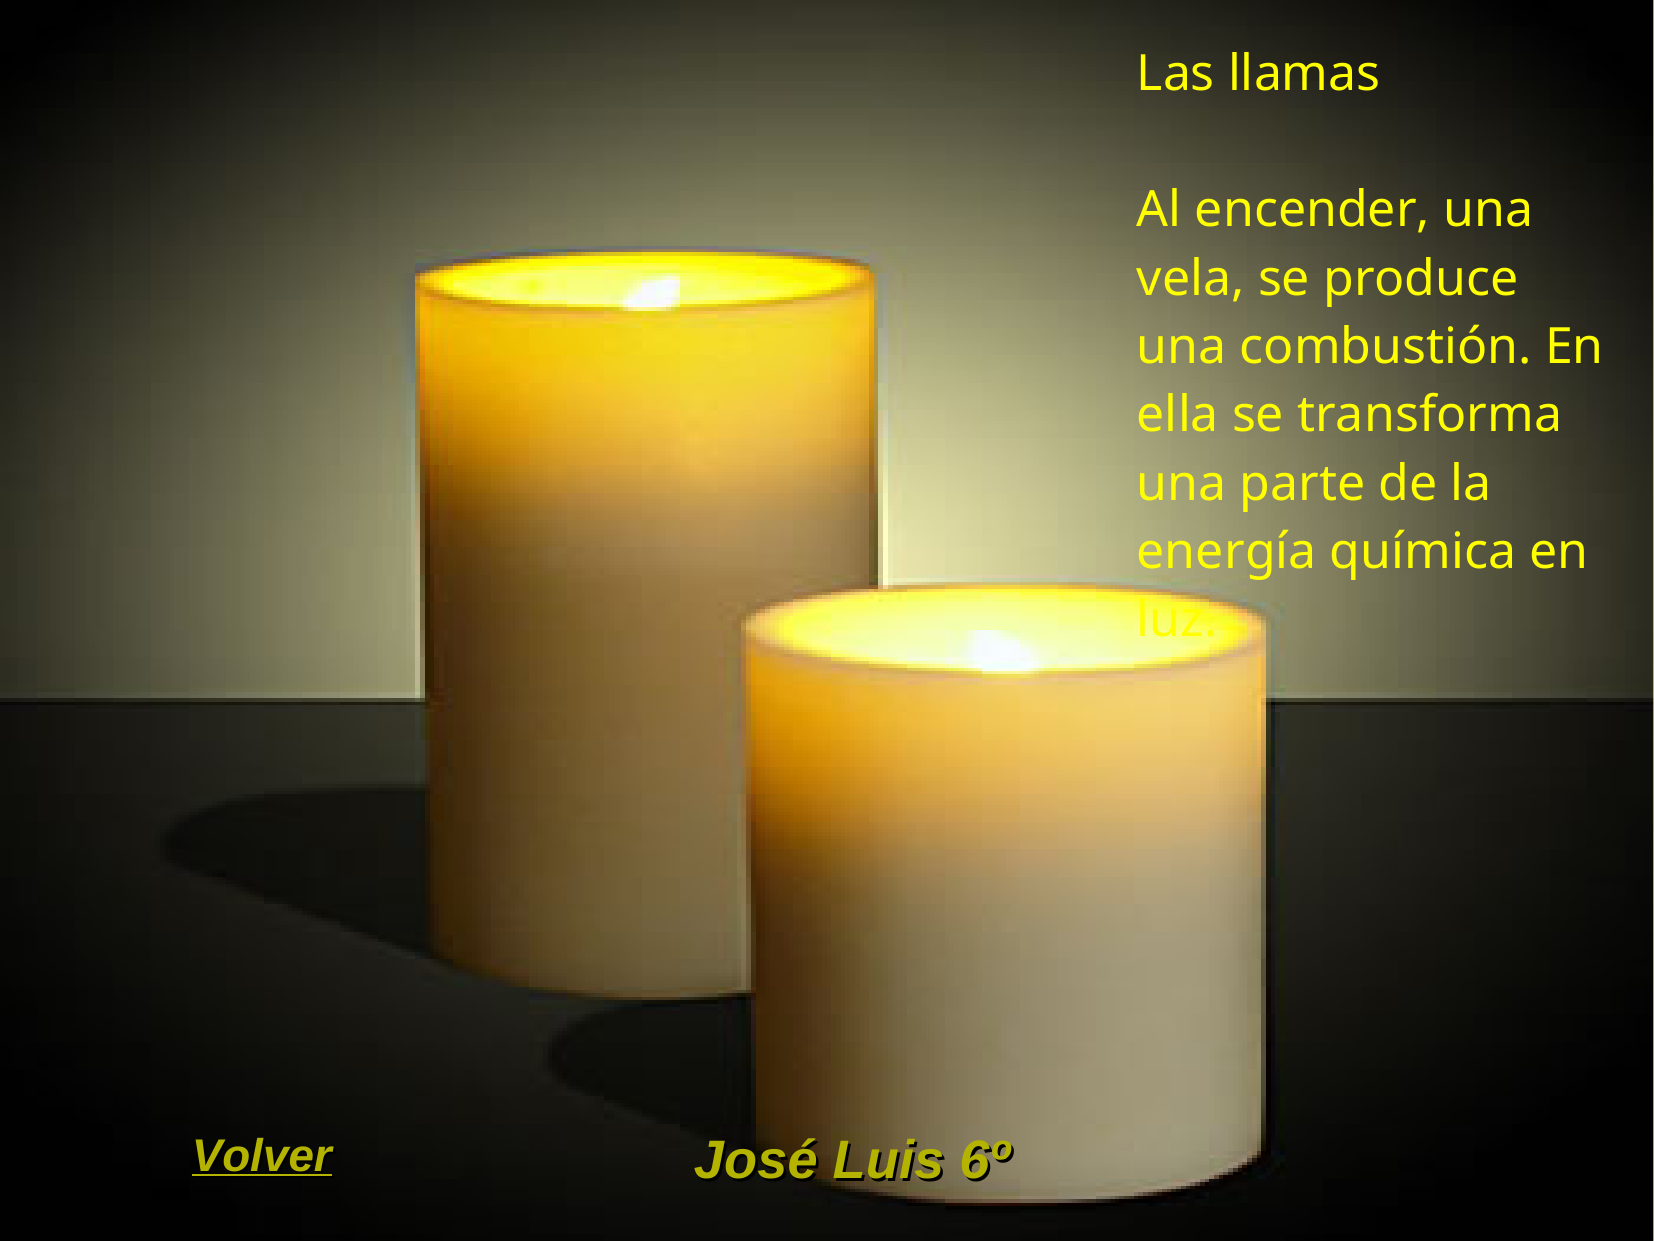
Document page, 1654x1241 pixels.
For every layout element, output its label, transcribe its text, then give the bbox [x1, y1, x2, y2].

picture [0, 0, 1654, 1241]
text_box Volver [177, 1122, 473, 1189]
text_box Las llamas Al encender, una vela, se produce una combustión. En ella se transforma una parte de la energía química en luz. [1122, 29, 1625, 601]
text_box José Luis 6º [679, 1122, 1270, 1198]
